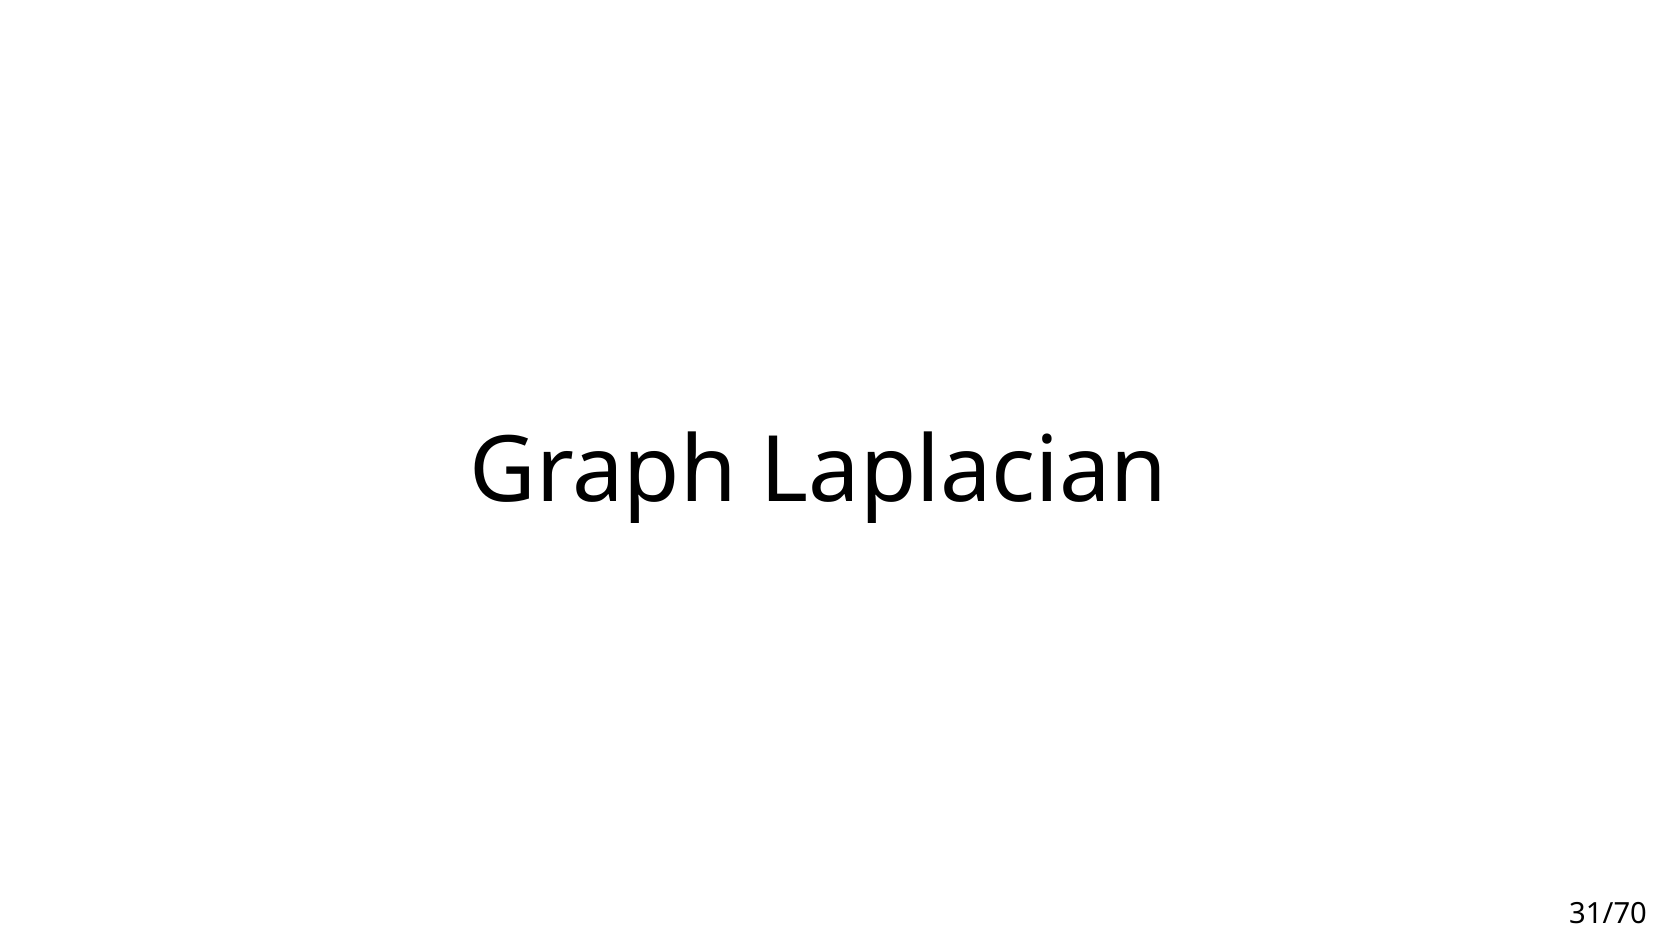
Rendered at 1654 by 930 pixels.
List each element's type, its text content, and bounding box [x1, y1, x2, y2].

title Graph Laplacian [75, 362, 1564, 571]
